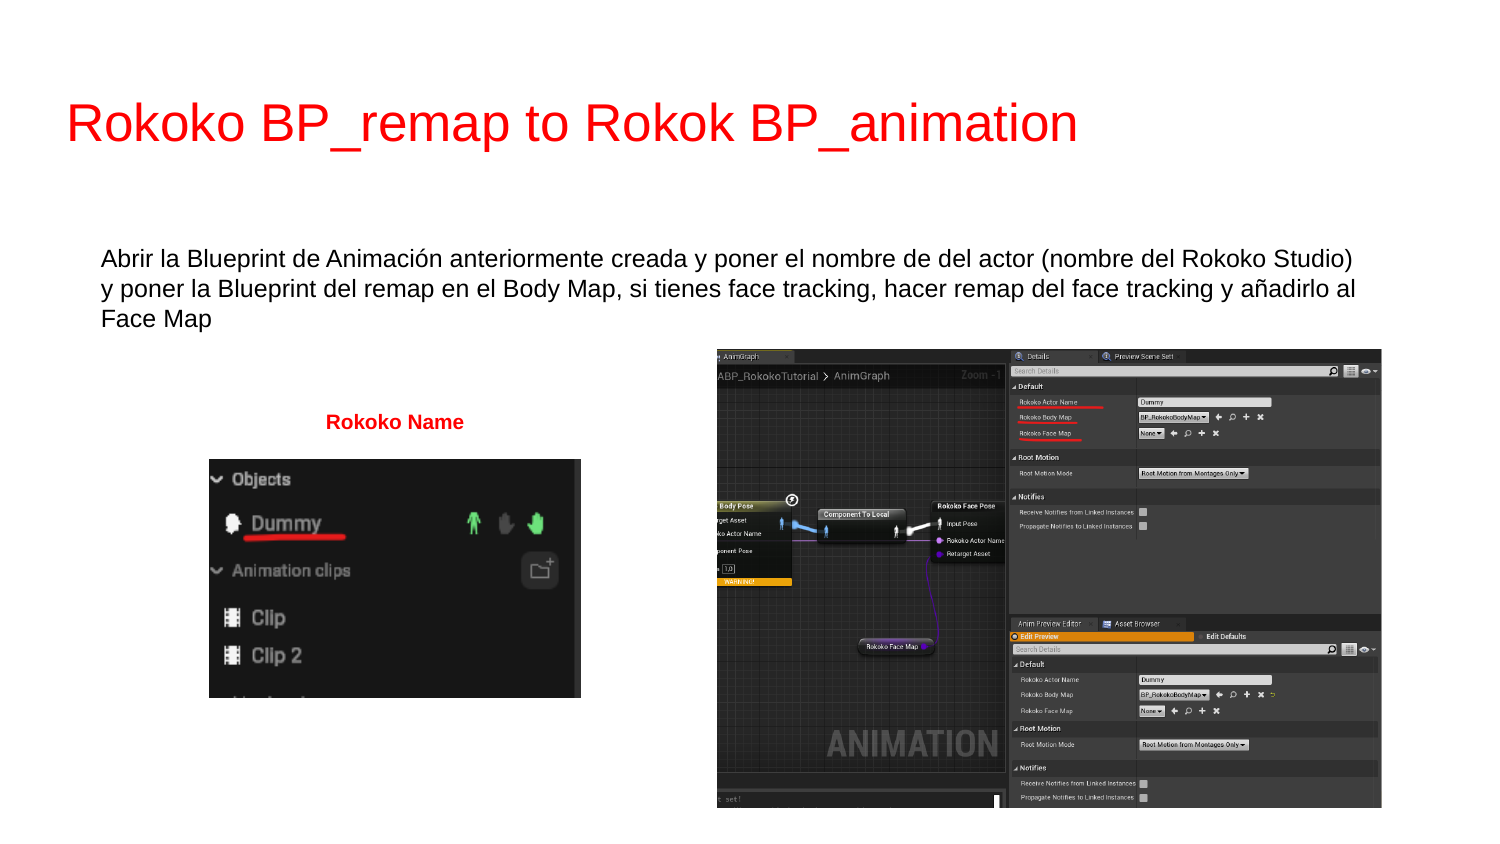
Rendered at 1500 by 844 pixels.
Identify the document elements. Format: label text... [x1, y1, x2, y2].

title Rokoko BP_remap to Rokok BP_animation [51, 72, 1449, 167]
picture [717, 349, 1382, 808]
picture [209, 459, 581, 698]
text_box Abrir la Blueprint de Animación anteriormente creada y poner el nombre de del actor (nombre del Rokoko Studio) y poner la Blueprint del remap en el Body Map, si tienes face tracking, hacer remap del face tracking y añadirlo al Face Map [85, 227, 1390, 348]
text_box Rokoko Name [214, 394, 576, 450]
